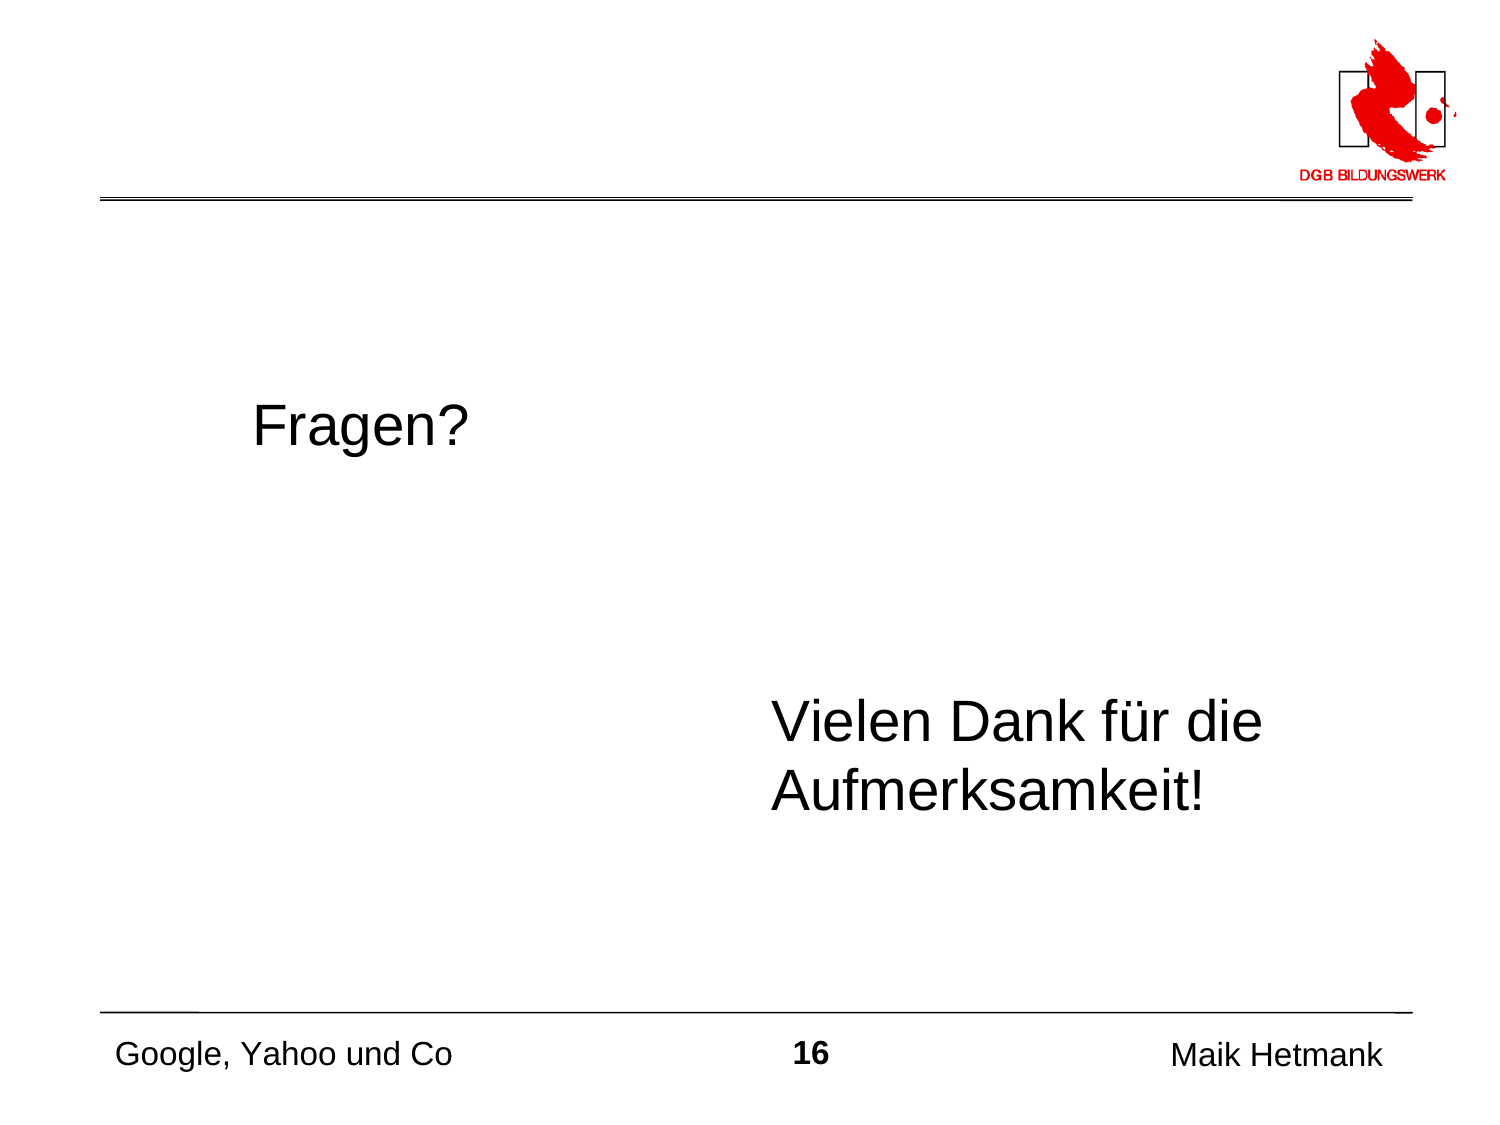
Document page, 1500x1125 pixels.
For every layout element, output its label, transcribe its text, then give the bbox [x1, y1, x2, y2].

text_box Vielen Dank für die Aufmerksamkeit! [756, 680, 1319, 836]
picture [1299, 37, 1457, 181]
text_box Fragen? [237, 384, 495, 472]
